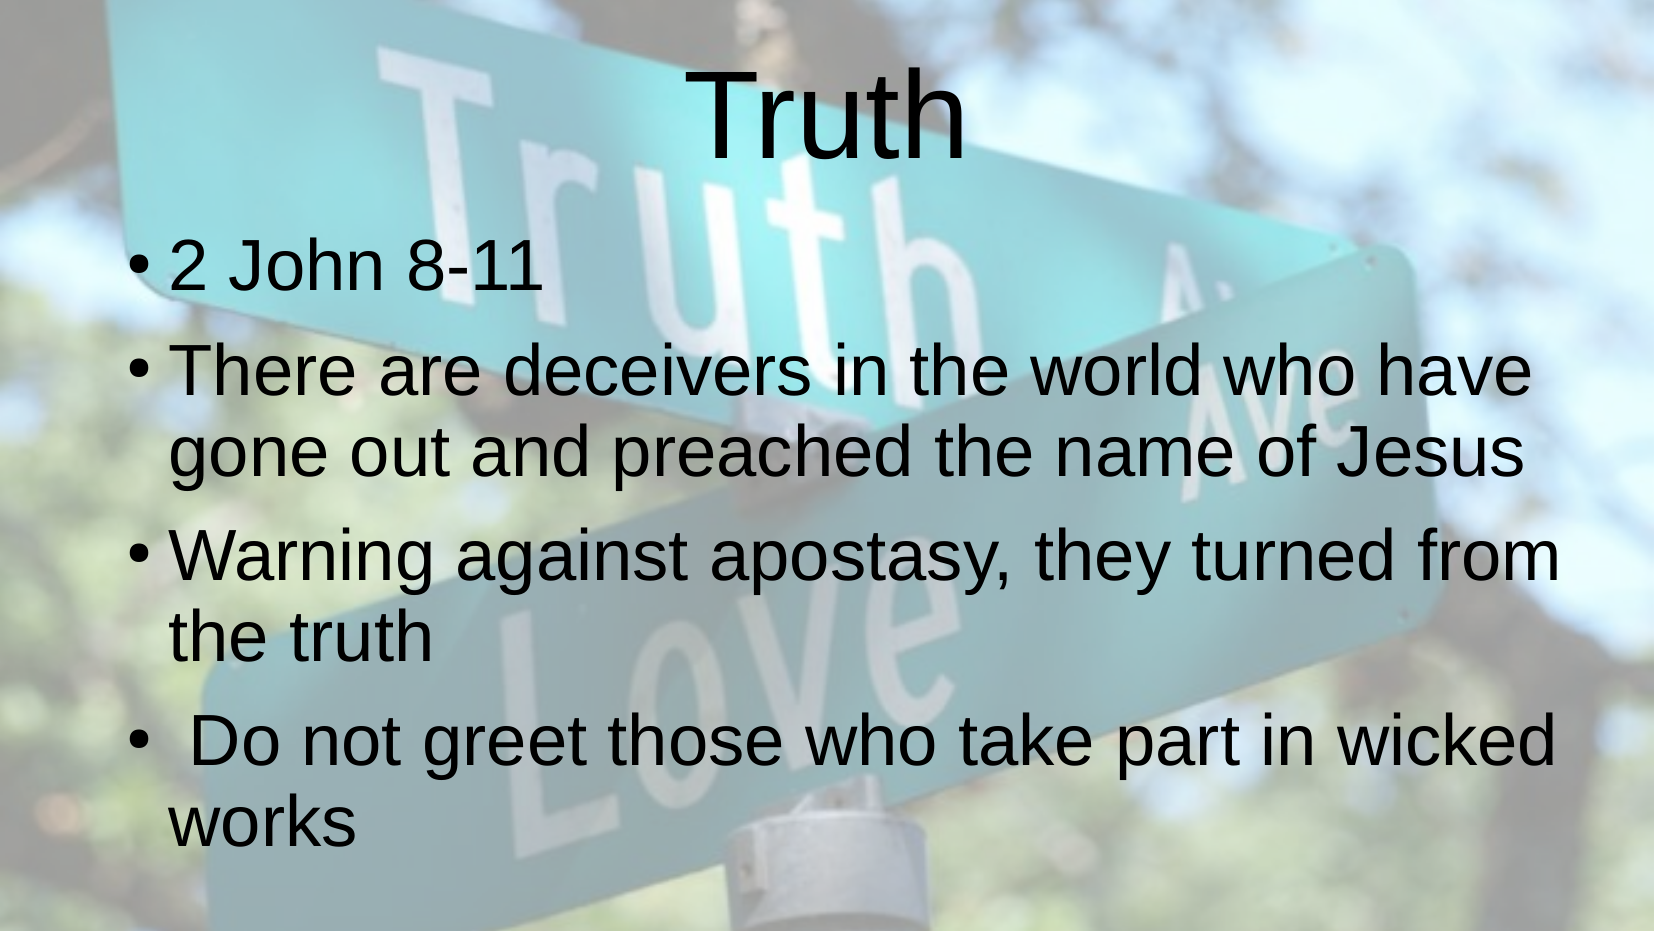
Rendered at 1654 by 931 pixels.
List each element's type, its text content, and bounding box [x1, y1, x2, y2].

picture [0, 0, 1654, 931]
list 2 John 8-11 There are deceivers in the world who have gone out and preached the name of Jesus Warning against apostasy, they turned from the truth Do not greet those who take part in wicked works [112, 225, 1613, 863]
title Truth [82, 37, 1571, 193]
